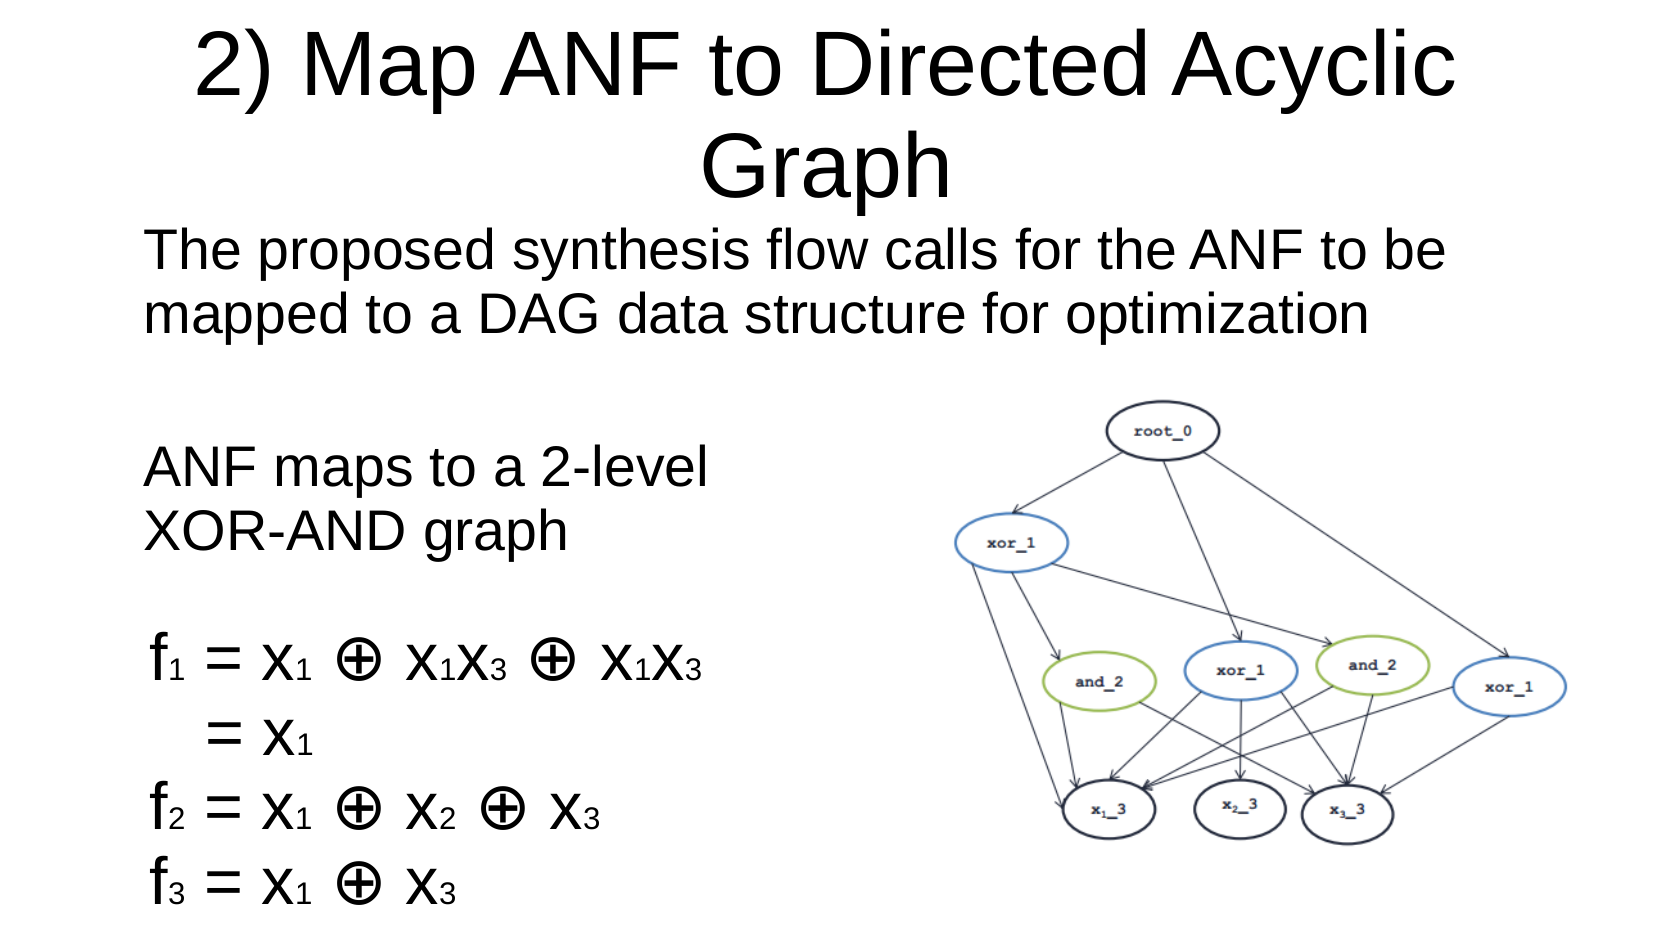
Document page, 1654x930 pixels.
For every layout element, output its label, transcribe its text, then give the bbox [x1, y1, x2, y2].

picture [929, 359, 1603, 885]
title 2) Map ANF to Directed Acyclic Graph [82, 28, 1571, 201]
list The proposed synthesis flow calls for the ANF to be mapped to a DAG data structure for optimization ANF maps to a 2-level XOR-AND graph [82, 217, 1571, 570]
text_box f1 = x1 ⊕ x1x3 ⊕ x1x3 = x1 f2 = x1 ⊕ x2 ⊕ x3 f3 = x1 ⊕ x3 [134, 612, 1020, 878]
